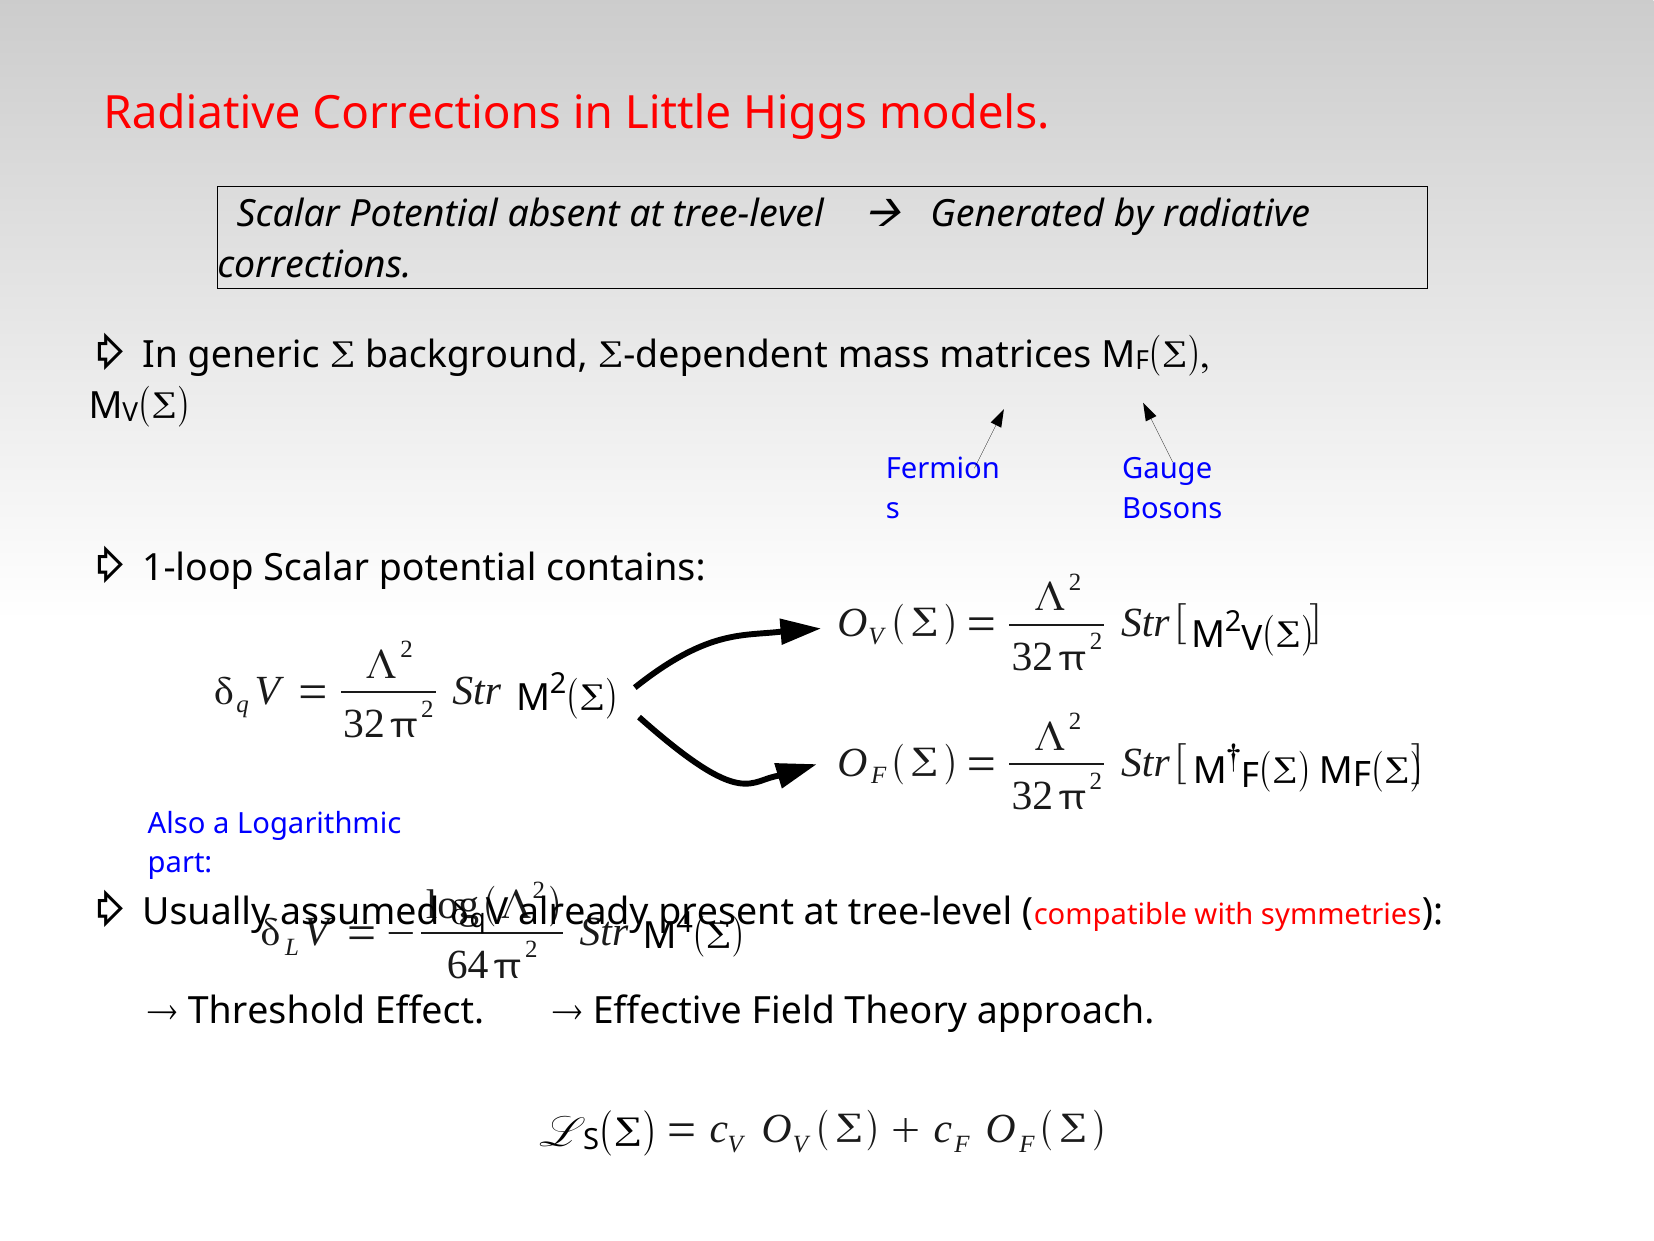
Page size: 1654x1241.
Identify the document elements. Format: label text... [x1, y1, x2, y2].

text_box ℒS() [531, 1092, 680, 1168]
text_box M4() [632, 945, 751, 971]
text_box M†F() MF() [1183, 719, 1443, 810]
chart [826, 569, 1331, 680]
text_box Scalar Potential absent at tree-level  Generated by radiative corrections. [217, 202, 1428, 272]
text_box Also a Logarithmic part: [147, 797, 473, 875]
text_box ⇨ In generic  background, -dependent mass matrices MF(), MV() [88, 343, 1211, 414]
chart [680, 1105, 1115, 1158]
text_box M2V() [1181, 583, 1331, 674]
text_box ⇨ Usually assumed qV already present at tree-level (compatible with symmetries): [88, 875, 1506, 945]
text_box ⇨ 1-loop Scalar potential contains: [88, 531, 1211, 601]
text_box  Threshold Effect.  Effective Field Theory approach. [147, 974, 1270, 1044]
text_box Gauge Bosons [1122, 442, 1300, 532]
chart [248, 945, 639, 974]
text_box Fermions [885, 442, 1004, 532]
text_box Radiative Corrections in Little Higgs models. [103, 73, 1300, 148]
chart [202, 636, 512, 747]
chart [826, 708, 1431, 819]
text_box M2() [506, 649, 625, 733]
